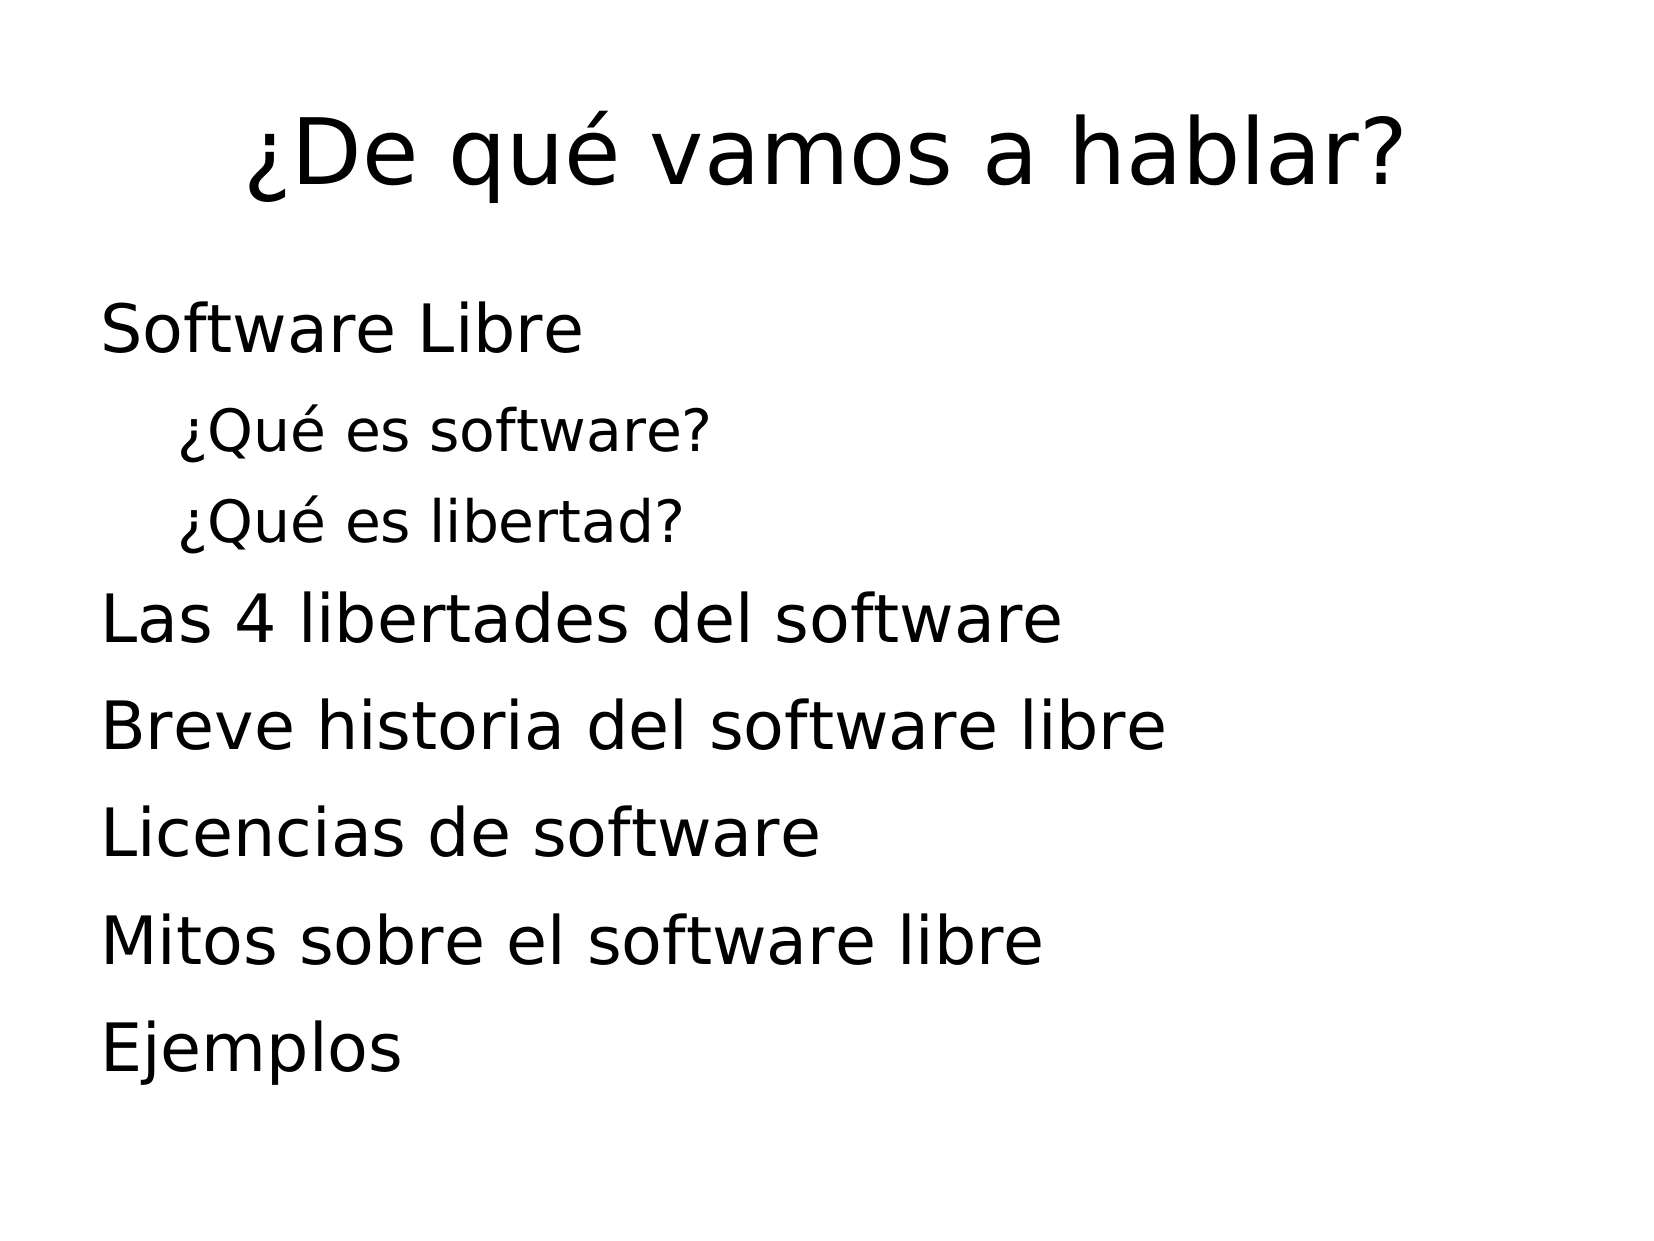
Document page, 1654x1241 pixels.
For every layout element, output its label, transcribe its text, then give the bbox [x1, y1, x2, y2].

list Software Libre ¿Qué es software? ¿Qué es libertad? Las 4 libertades del software Breve historia del software libre Licencias de software Mitos sobre el software libre Ejemplos [82, 290, 1571, 1094]
title ¿De qué vamos a hablar? [82, 56, 1571, 250]
